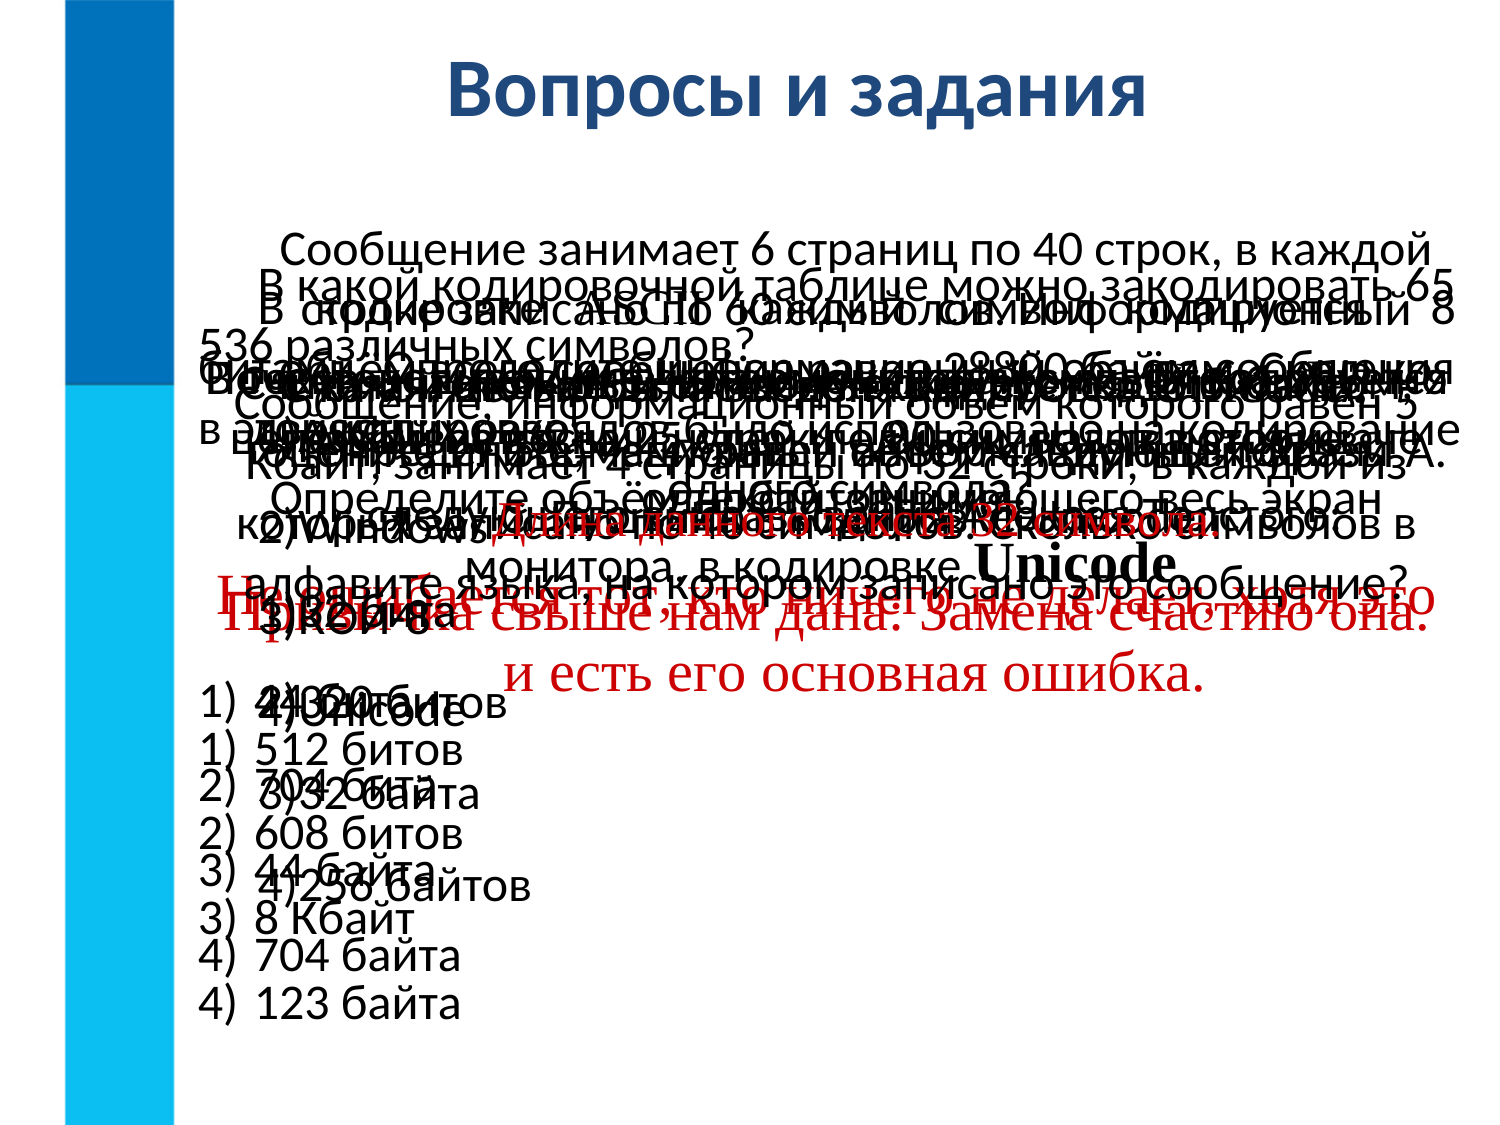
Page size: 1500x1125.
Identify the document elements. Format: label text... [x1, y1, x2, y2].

text_box Вопросы и задания [171, 30, 1425, 135]
text_box Считая, что каждый символ кодируется 16 битами, оцените информационный объем следующей фразы А. С. Пушкина в кодировке Unicode: Привычка свыше нам дана: Замена счастию она. 44 бита 704 бита 44 байта 704 байта [183, 919, 1471, 989]
text_box В какой кодировочной таблице можно закодировать 65 536 различных символов? ASCII Windows КОИ-8 Unicode [183, 243, 1471, 744]
picture [0, 0, 1500, 1125]
text_box Считая, что каждый символ кодируется одним байтом, определите, чему равен информационный объём следующего высказывания Алексея Толстого: Не ошибается тот, кто ничего не делает, хотя это и есть его основная ошибка. 512 битов 608 битов 8 Кбайт 123 байта [183, 989, 1471, 1038]
text_box В кодировке ASCII каждый символ кодируется 8 битами. Определите информационный объём сообщения в этой кодировке: Длина данного текста 32 символа. 32 бита 320 битов 32 байта 256 байтов [183, 744, 1471, 919]
text_box Сообщение занимает 6 страниц по 40 строк, в каждой строке записано по 60 символов. Информационный объём всего сообщения равен 28800 байтам. Сколько двоичных разрядов было использовано на кодирование одного символа? [212, 207, 1500, 524]
